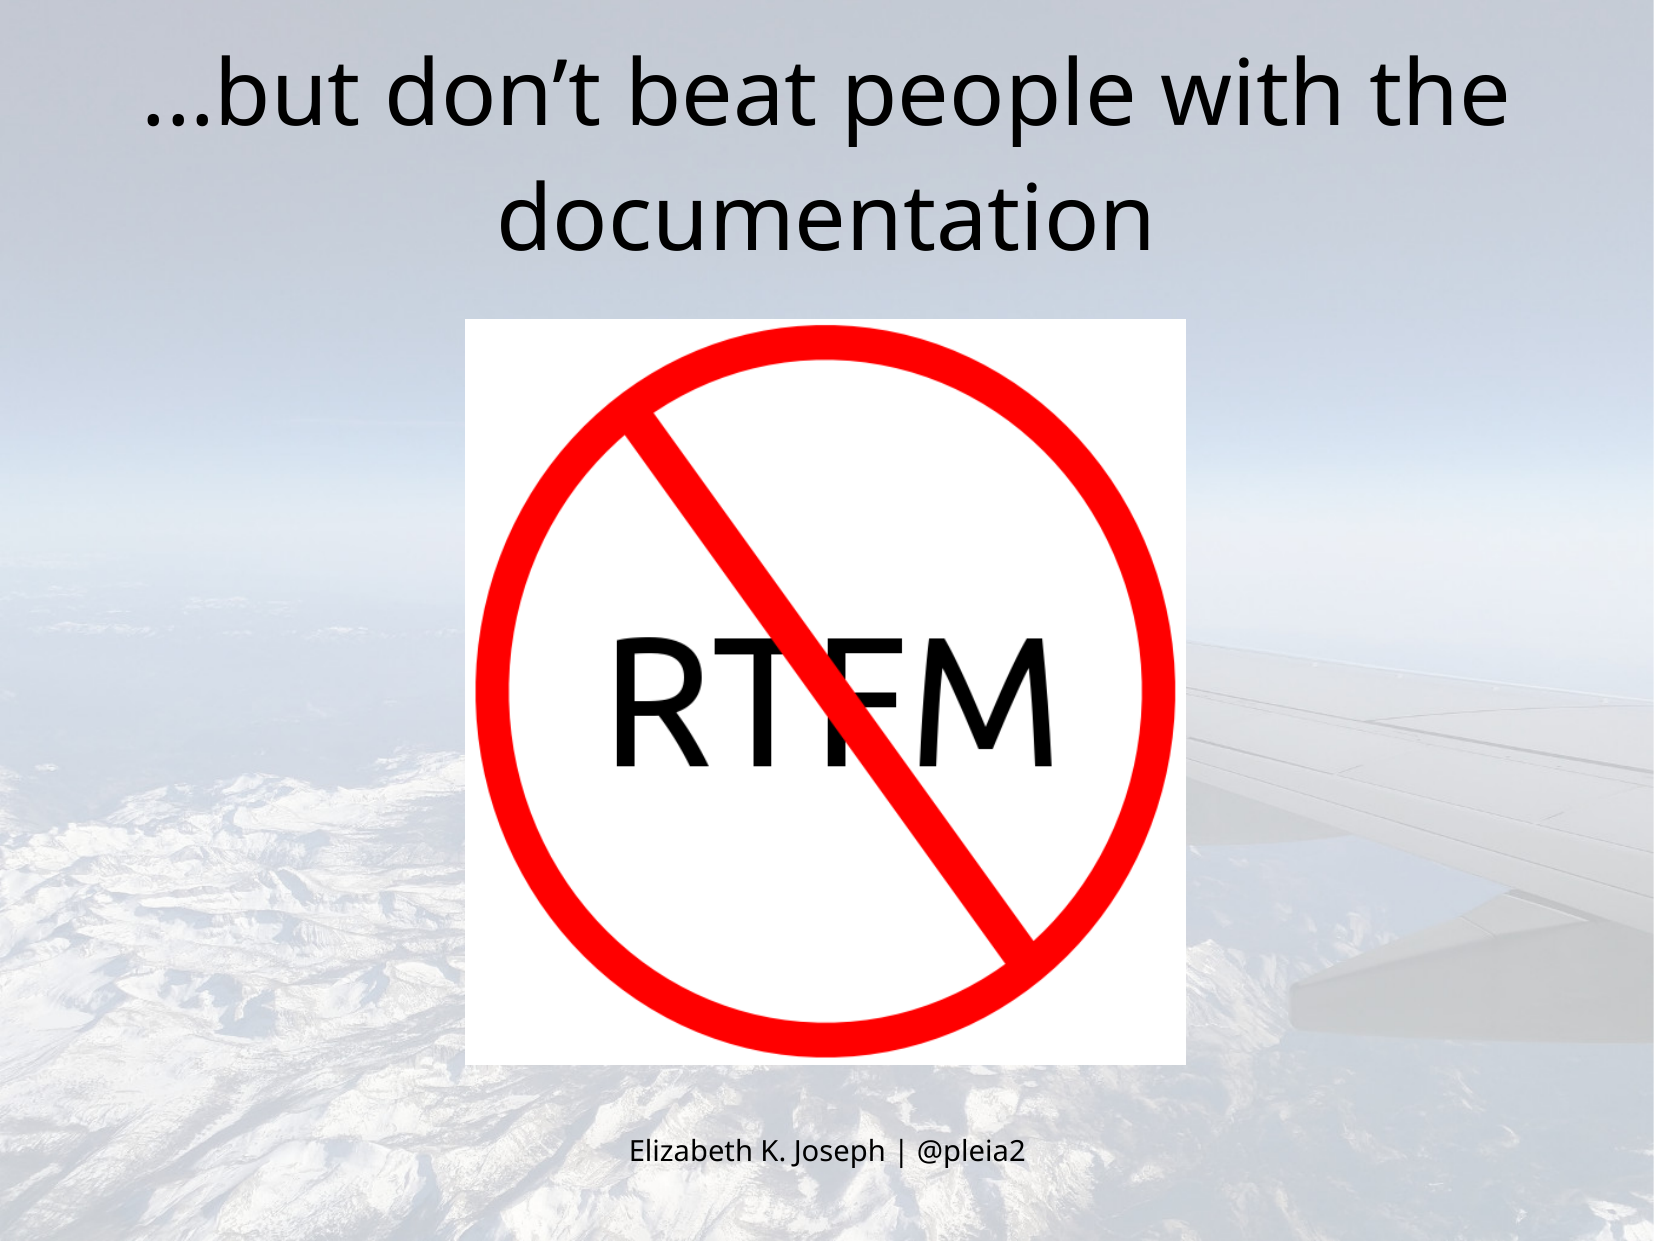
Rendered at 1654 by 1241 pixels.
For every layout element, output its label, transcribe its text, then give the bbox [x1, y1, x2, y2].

title ...but don’t beat people with the documentation [82, 49, 1571, 257]
picture [0, 0, 1654, 1241]
